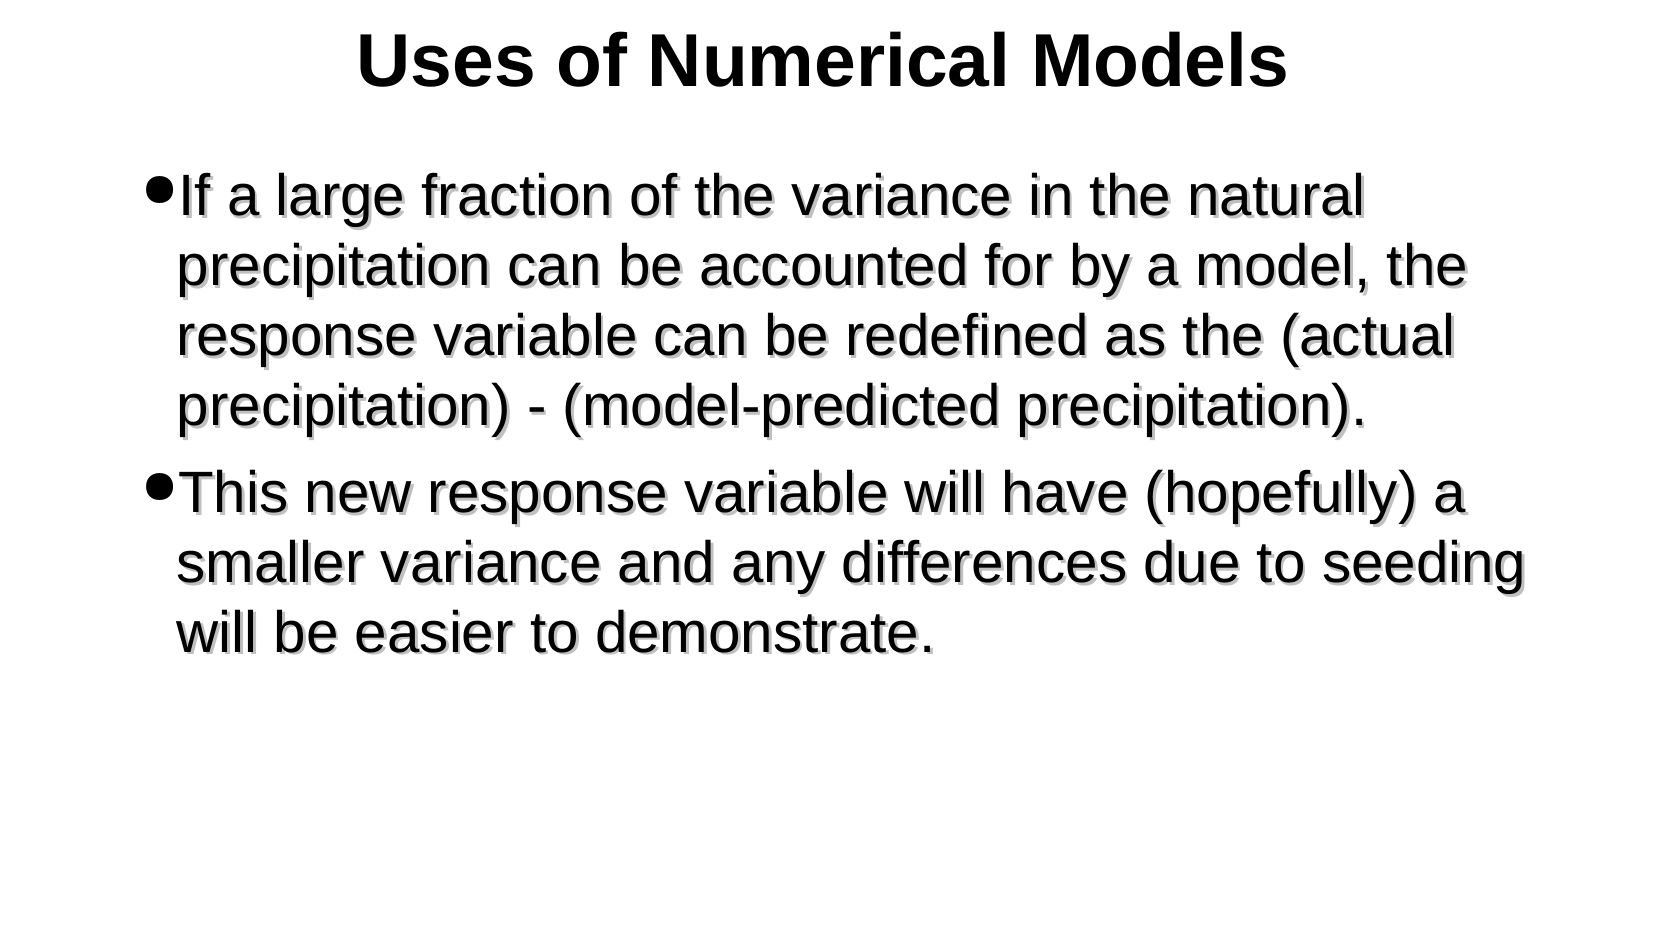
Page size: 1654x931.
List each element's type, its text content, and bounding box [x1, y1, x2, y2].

text_box If a large fraction of the variance in the natural precipitation can be accounted for by a model, the response variable can be redefined as the (actual precipitation) - (model-predicted precipitation). This new response variable will have (hopefully) a smaller variance and any differences due to seeding will be easier to demonstrate. [90, 150, 1579, 672]
title Uses of Numerical Models [0, 5, 1651, 107]
